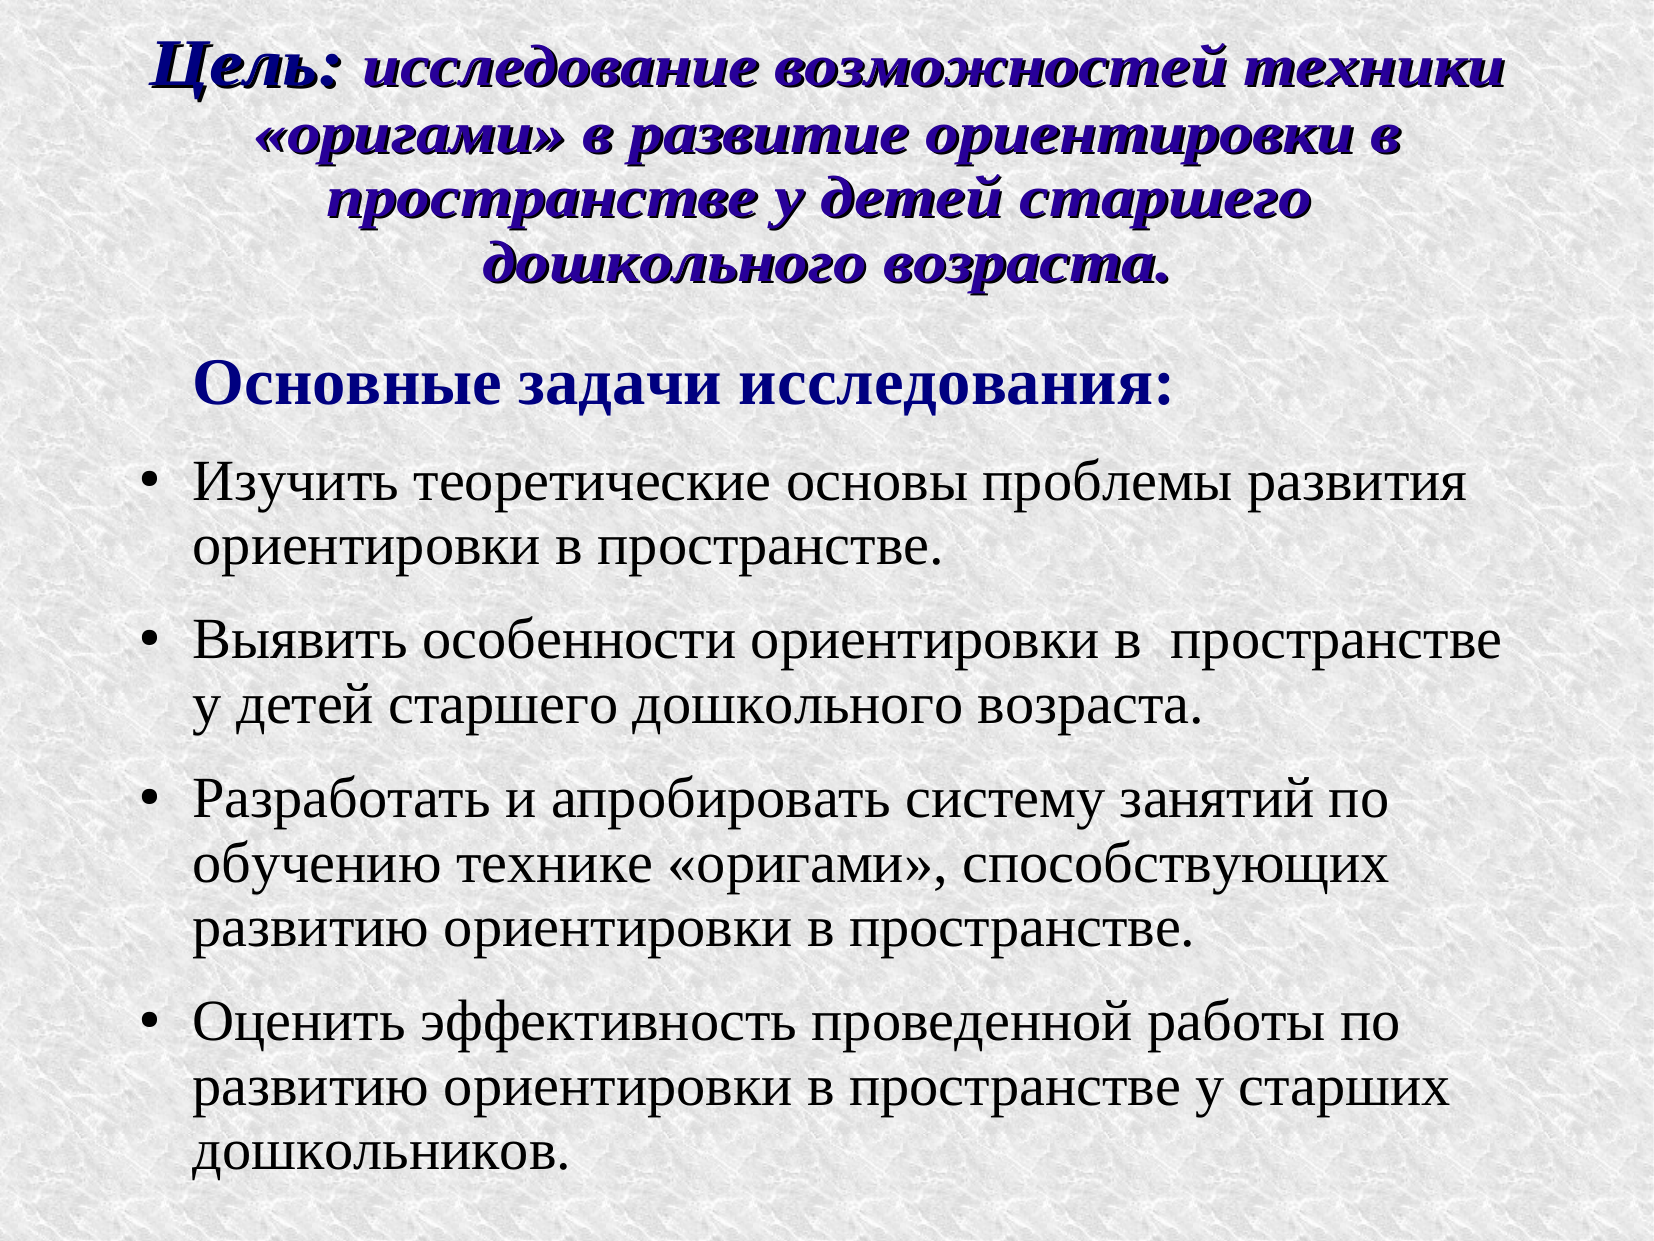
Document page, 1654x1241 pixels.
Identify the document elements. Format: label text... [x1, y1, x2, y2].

title Цель: исследование возможностей техники «оригами» в развитие ориентировки в пространстве у детей старшего дошкольного возраста. [121, 25, 1534, 344]
picture [0, 0, 1654, 1241]
list Основные задачи исследования: Изучить теоретические основы проблемы развития ориентировки в пространстве. Выявить особенности ориентировки в пространстве у детей старшего дошкольного возраста. Разработать и апробировать систему занятий по обучению технике «оригами», способствующих развитию ориентировки в пространстве. Оценить эффективность проведенной работы по развитию ориентировки в пространстве у старших дошкольников. [121, 344, 1534, 1192]
